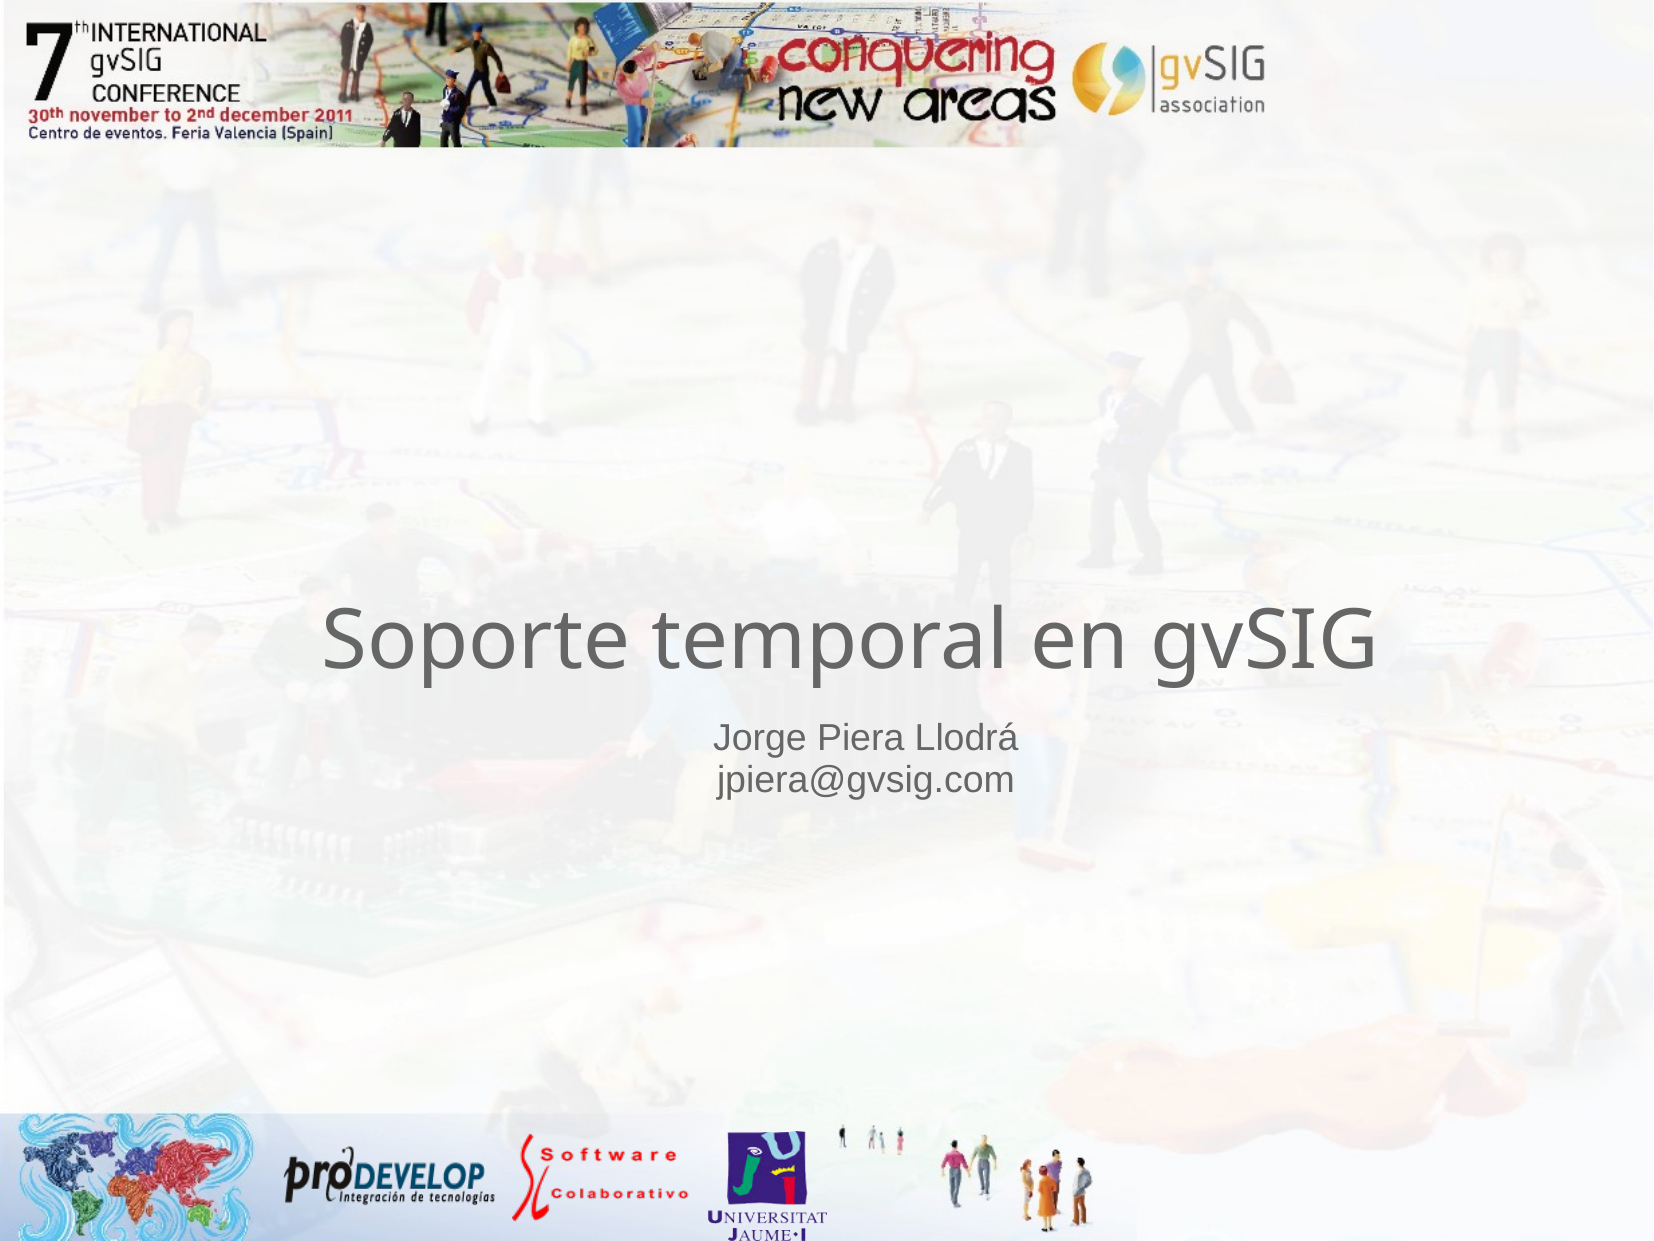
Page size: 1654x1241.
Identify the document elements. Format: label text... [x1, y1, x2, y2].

picture [0, 0, 1654, 1241]
text_box Jorge Piera Llodrá jpiera@gvsig.com [698, 708, 1034, 808]
title Soporte temporal en gvSIG [135, 587, 1565, 685]
